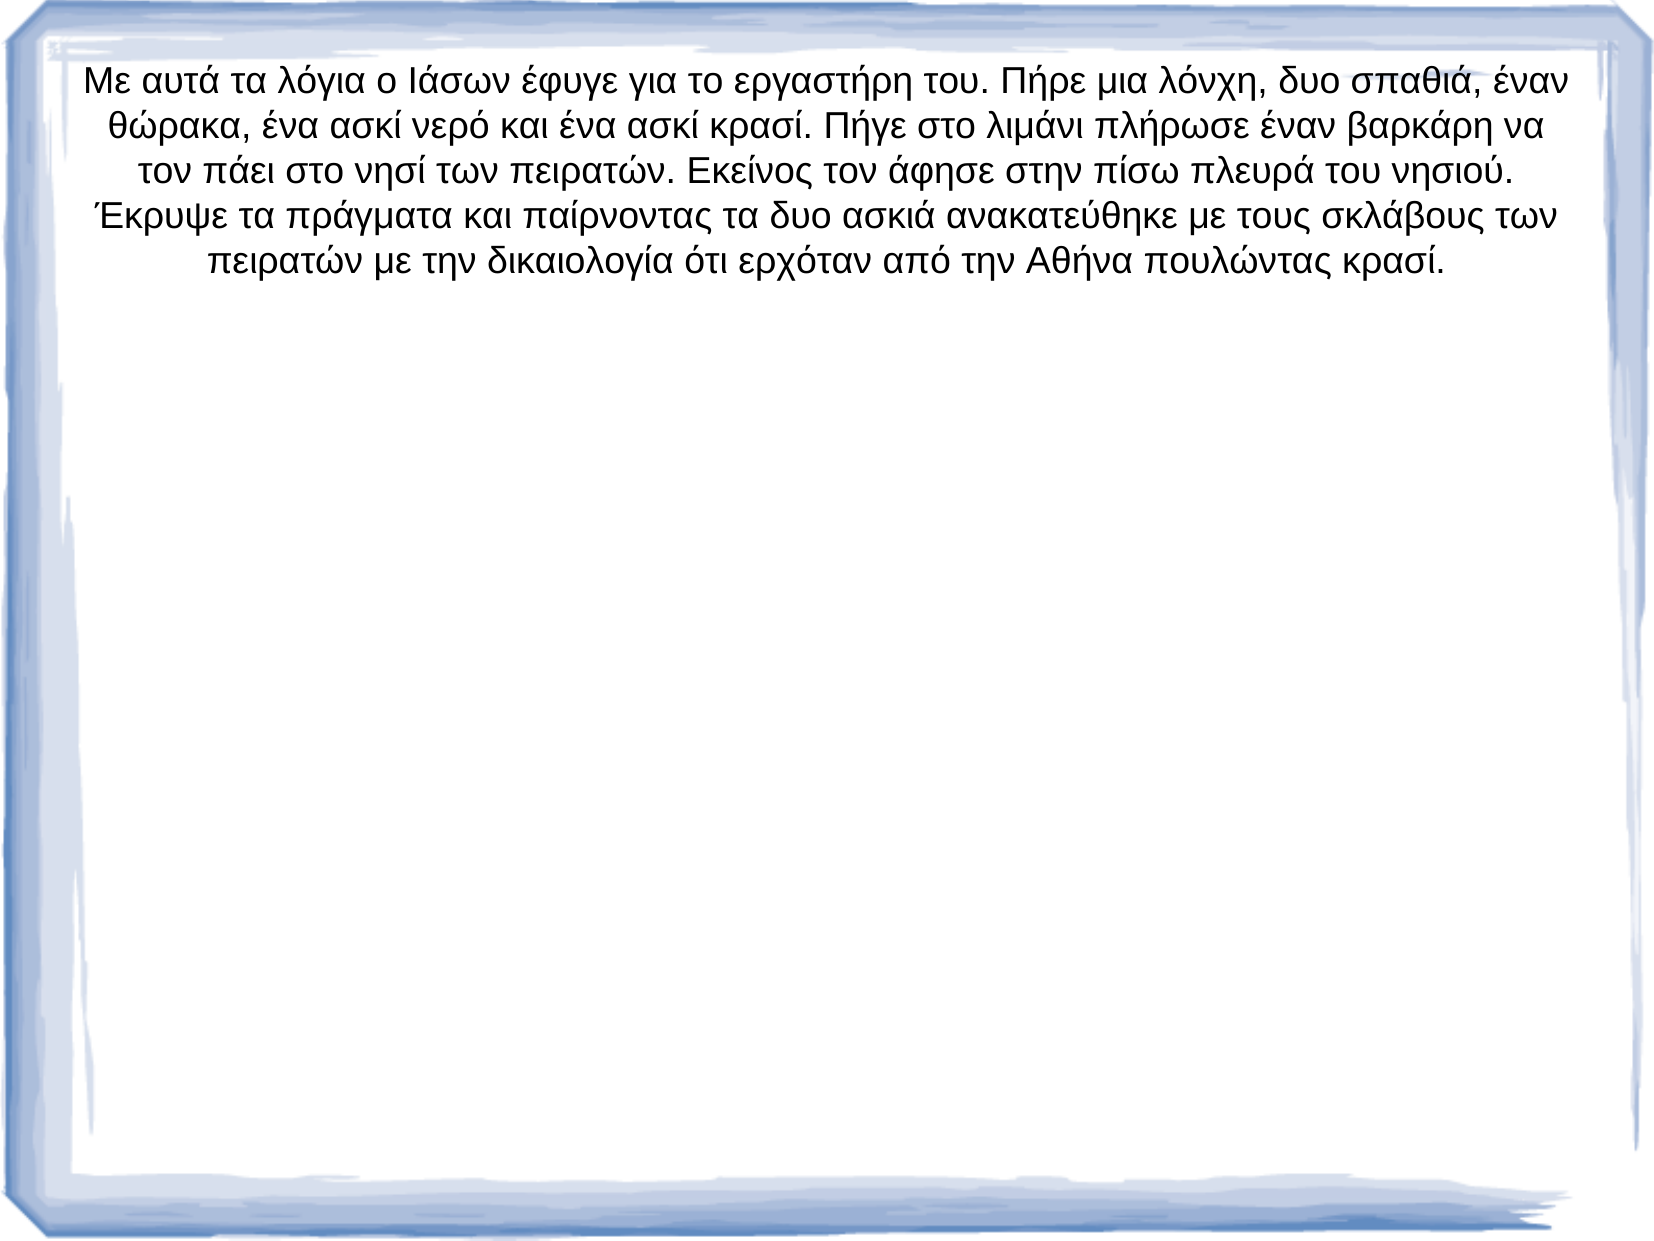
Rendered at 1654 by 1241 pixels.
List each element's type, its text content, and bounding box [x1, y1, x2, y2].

subtitle Με αυτά τα λόγια ο Ιάσων έφυγε για το εργαστήρη του. Πήρε μια λόνχη, δυο σπαθιά, έναν θώρακα, ένα ασκί νερό και ένα ασκί κρασί. Πήγε στο λιμάνι πλήρωσε έναν βαρκάρη να τον πάει στο νησί των πειρατών. Εκείνος τον άφησε στην πίσω πλευρά του νησιού. Έκρυψε τα πράγματα και παίρνοντας τα δυο ασκιά ανακατεύθηκε με τους σκλάβους των πειρατών με την δικαιολογία ότι ερχόταν από την Αθήνα πουλώντας κρασί. [82, 0, 1571, 1241]
